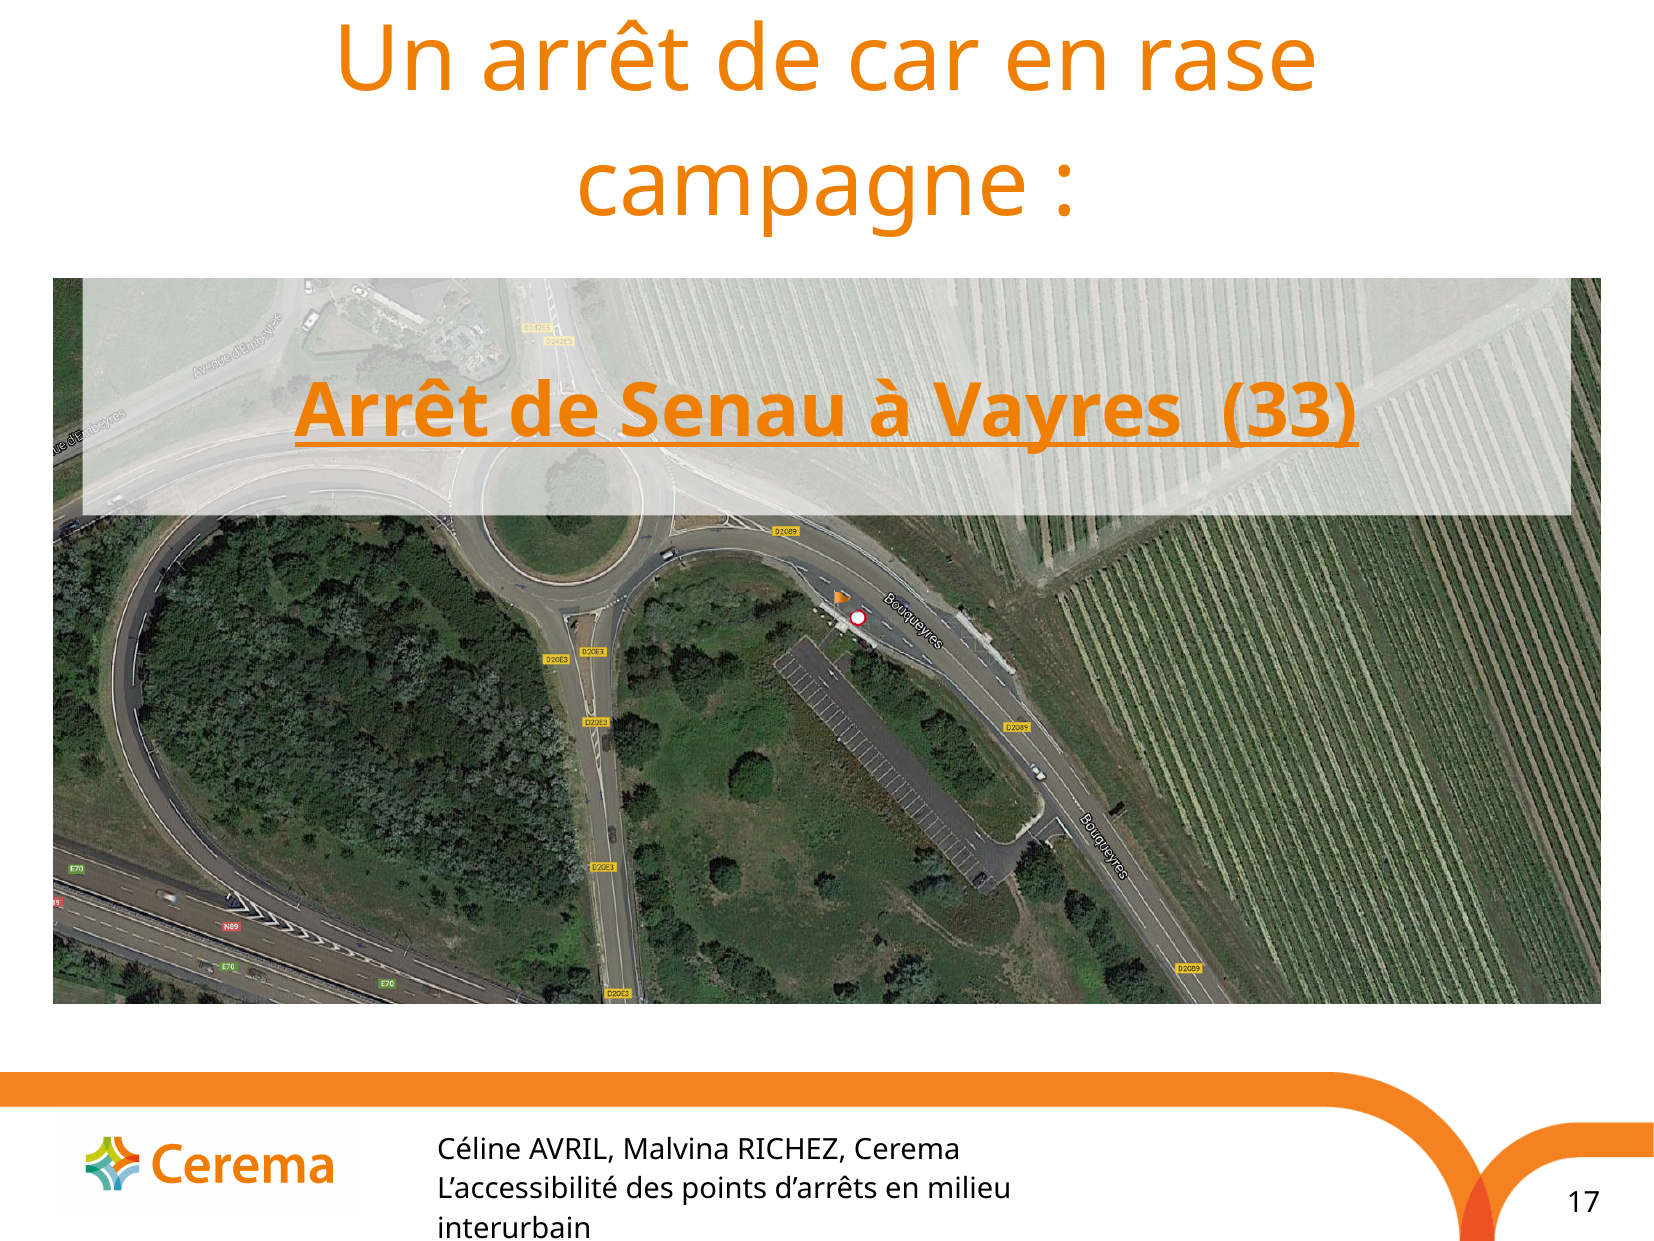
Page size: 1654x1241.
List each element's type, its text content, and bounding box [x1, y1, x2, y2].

picture [53, 278, 1601, 1004]
title Un arrêt de car en rase campagne : Arrêt de Senau à Vayres (33) [82, 58, 1571, 449]
picture [0, 1072, 1654, 1241]
